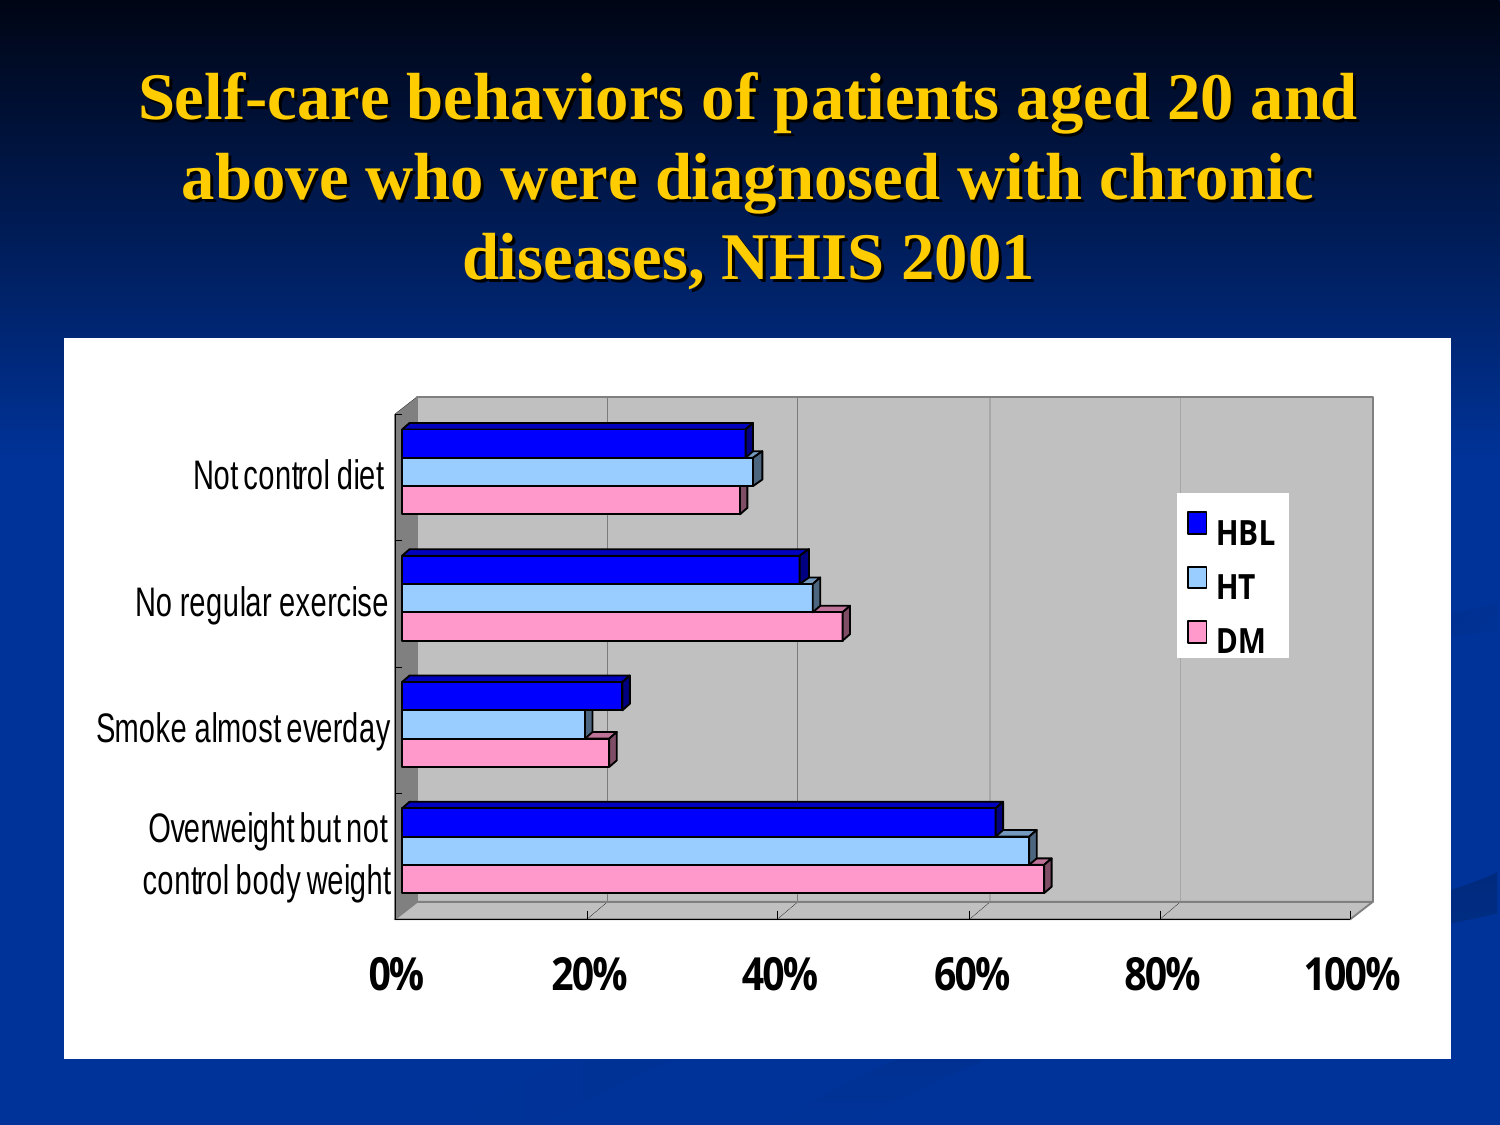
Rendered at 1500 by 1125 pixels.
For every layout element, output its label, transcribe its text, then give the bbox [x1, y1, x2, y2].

chart [64, 338, 1452, 1059]
title Self-care behaviors of patients aged 20 and above who were diagnosed with chronic diseases, NHIS 2001 [75, 45, 1424, 279]
